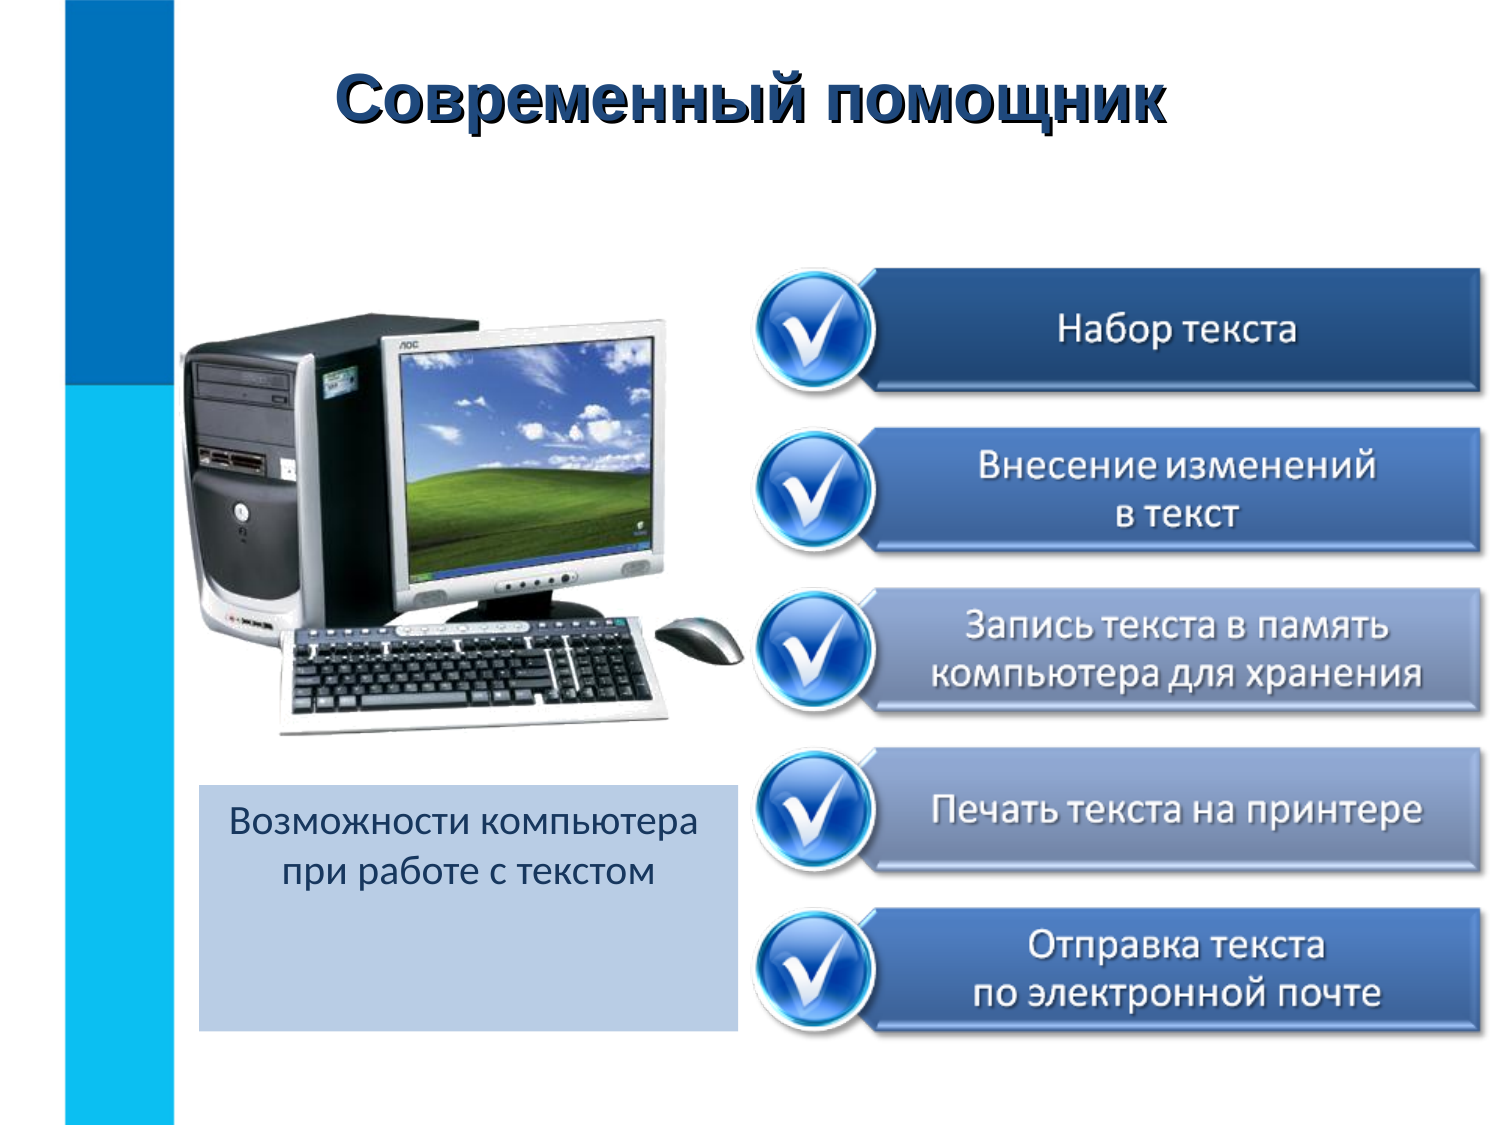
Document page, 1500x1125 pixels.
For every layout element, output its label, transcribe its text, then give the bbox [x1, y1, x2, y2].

picture [0, 0, 1500, 1125]
list Возможности компьютера при работе с текстом [199, 785, 739, 1032]
title Современный помощник [75, 0, 1426, 188]
